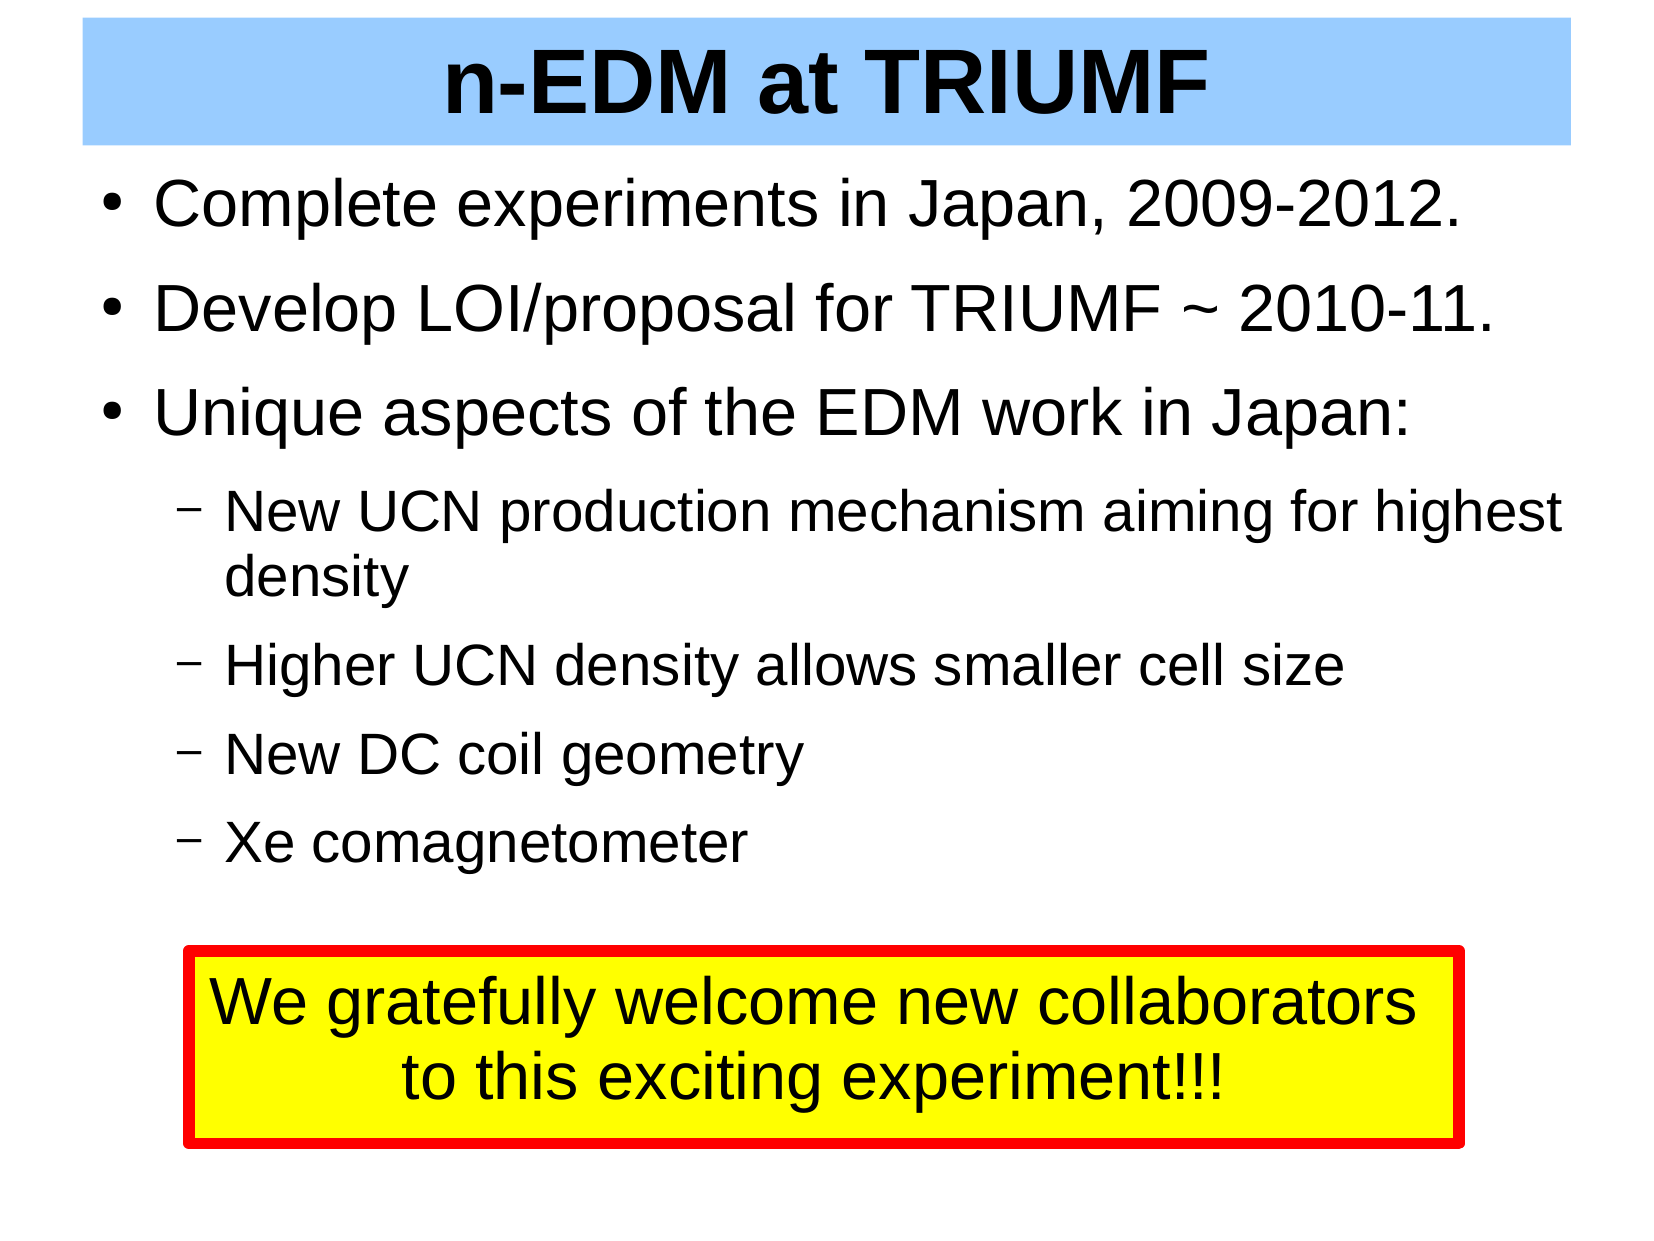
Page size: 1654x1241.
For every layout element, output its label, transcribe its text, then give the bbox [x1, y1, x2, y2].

title n-EDM at TRIUMF [82, 17, 1571, 146]
text_box We gratefully welcome new collaborators to this exciting experiment!!! [188, 950, 1459, 1144]
list Complete experiments in Japan, 2009-2012. Develop LOI/proposal for TRIUMF ~ 2010-11. Unique aspects of the EDM work in Japan: New UCN production mechanism aiming for highest density Higher UCN density allows smaller cell size New DC coil geometry Xe comagnetometer [82, 166, 1595, 970]
